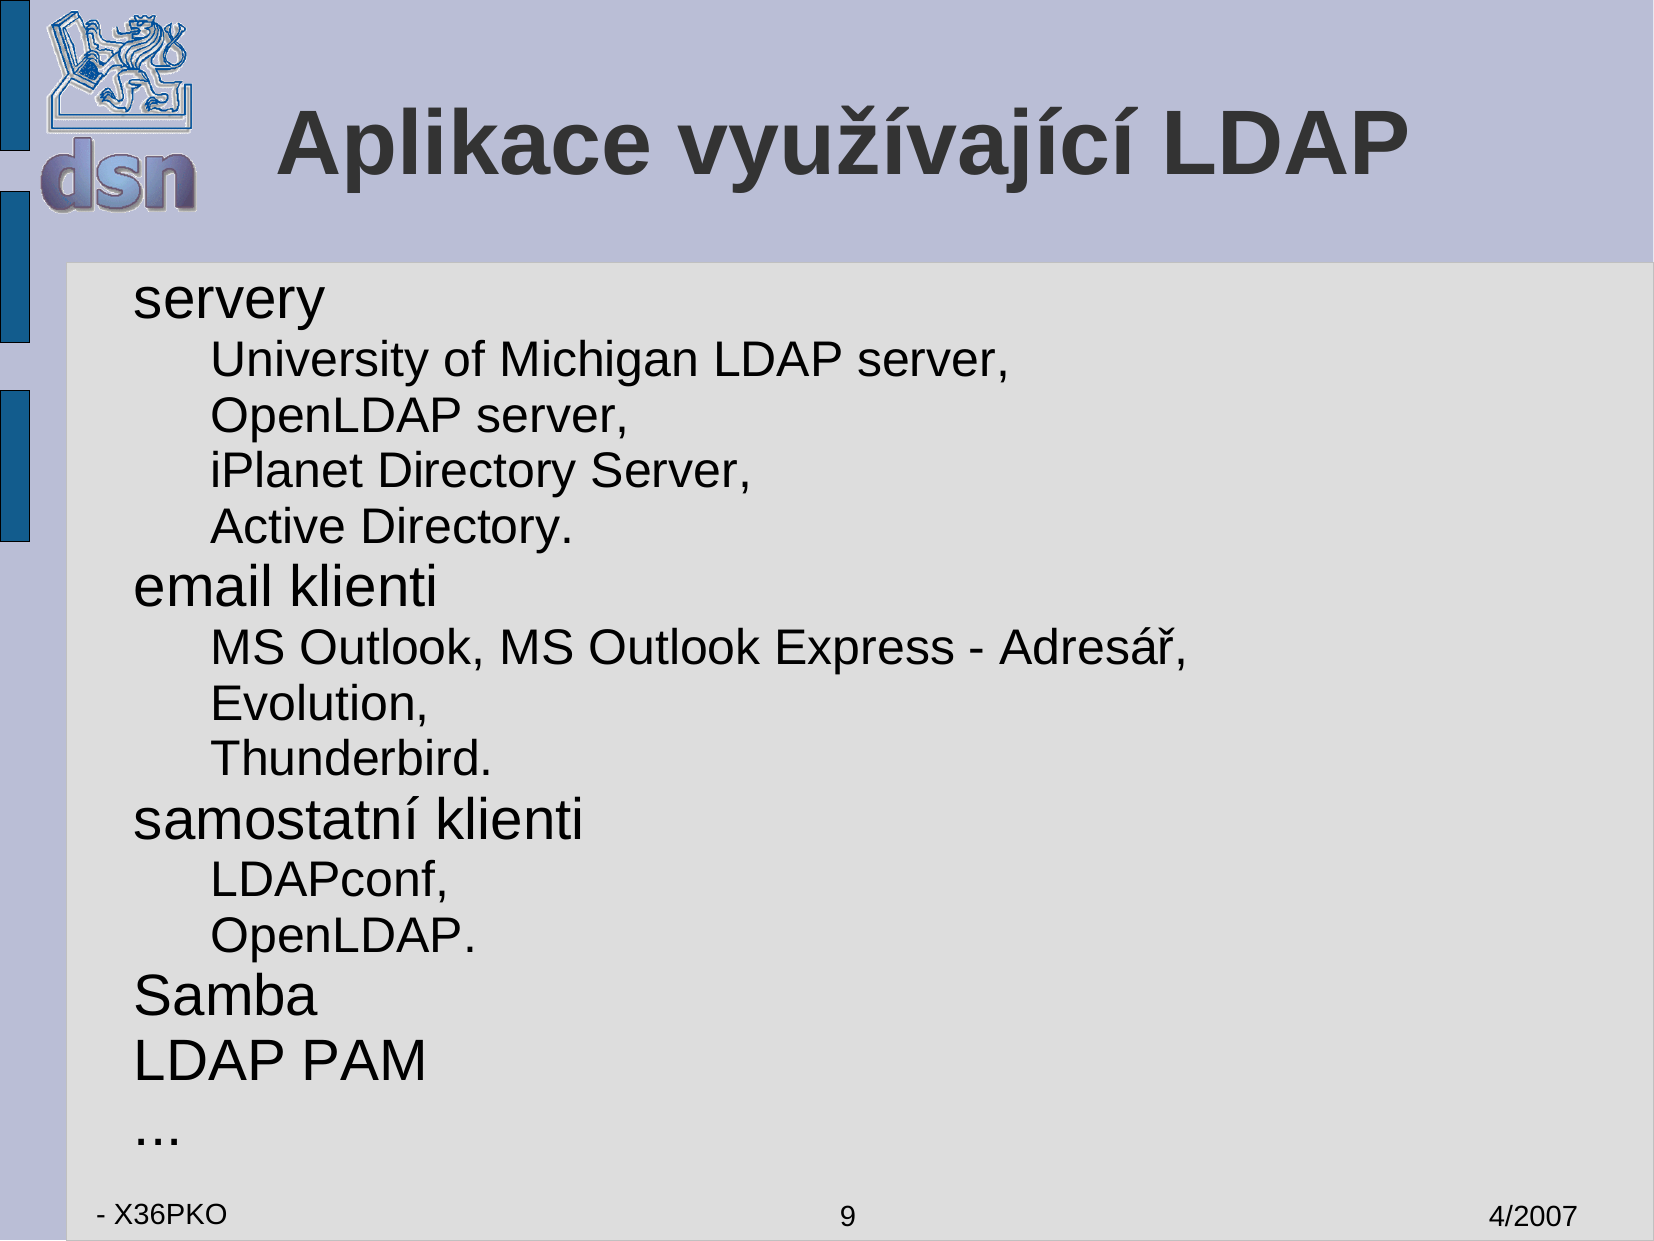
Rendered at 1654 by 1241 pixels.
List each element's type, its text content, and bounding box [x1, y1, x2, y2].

list servery University of Michigan LDAP server, OpenLDAP server, iPlanet Directory Server, Active Directory. email klienti MS Outlook, MS Outlook Express - Adresář, Evolution, Thunderbird. samostatní klienti LDAPconf, OpenLDAP. Samba LDAP PAM ... [116, 266, 1529, 1157]
title Aplikace využívající LDAP [210, 46, 1478, 239]
picture [10, 10, 223, 230]
